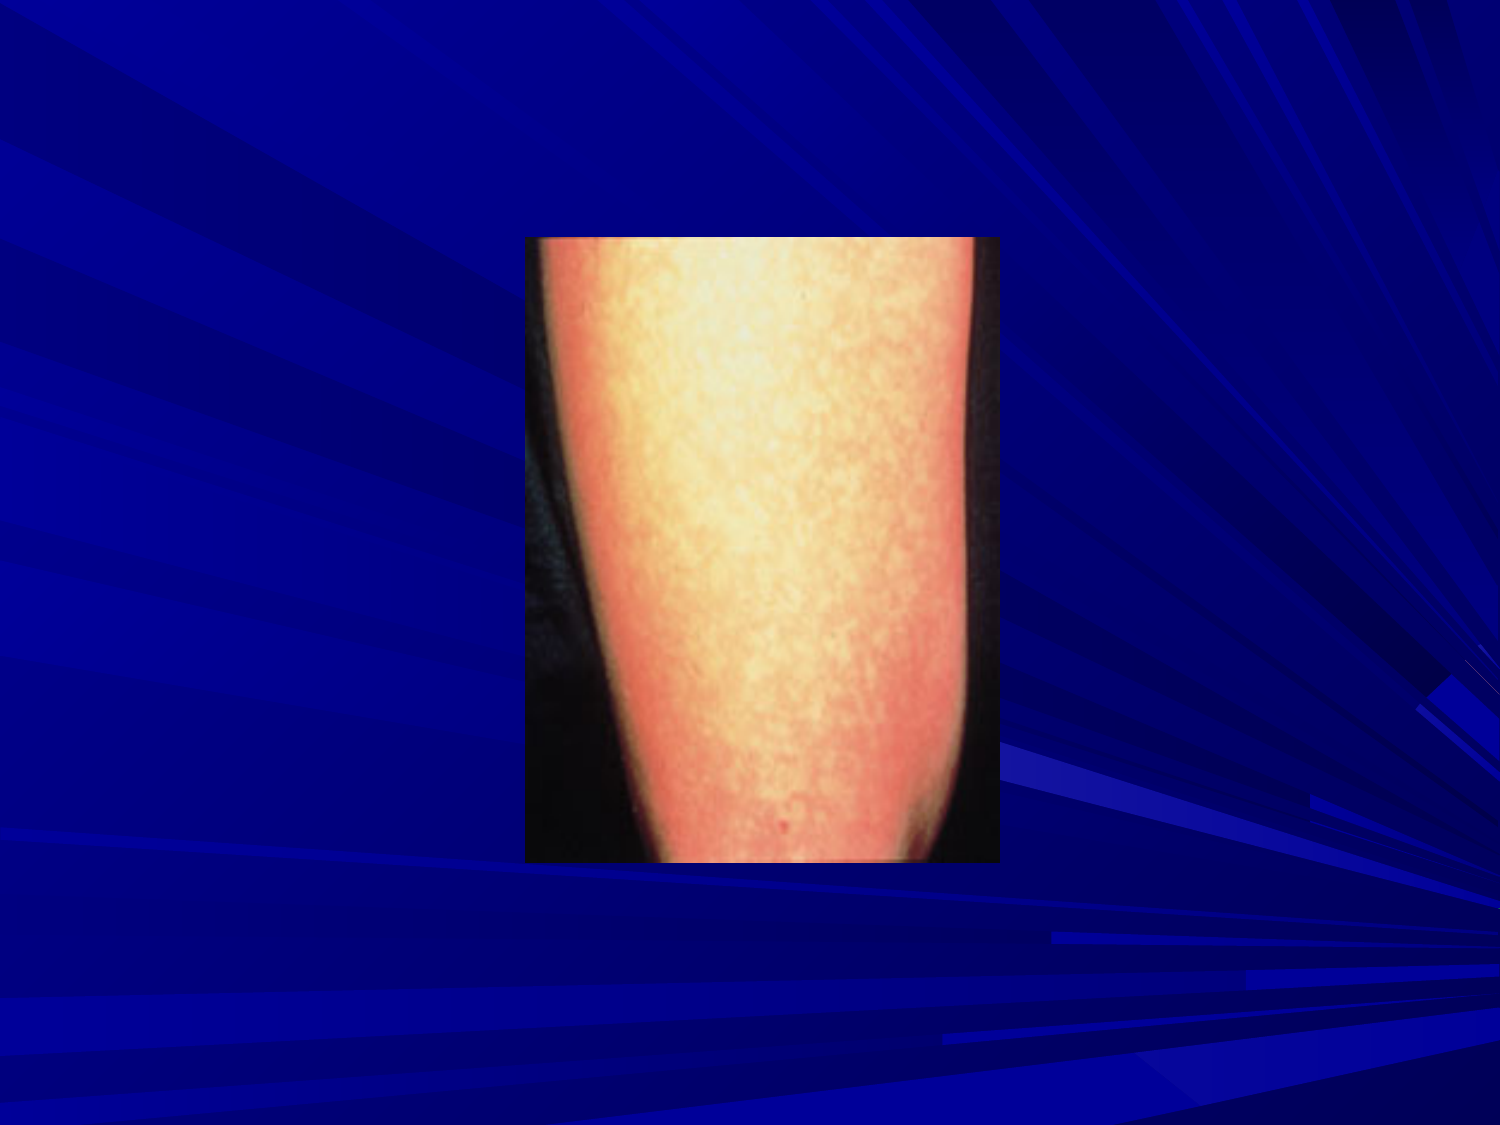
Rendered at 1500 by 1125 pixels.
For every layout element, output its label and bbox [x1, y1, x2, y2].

picture [525, 237, 1000, 863]
